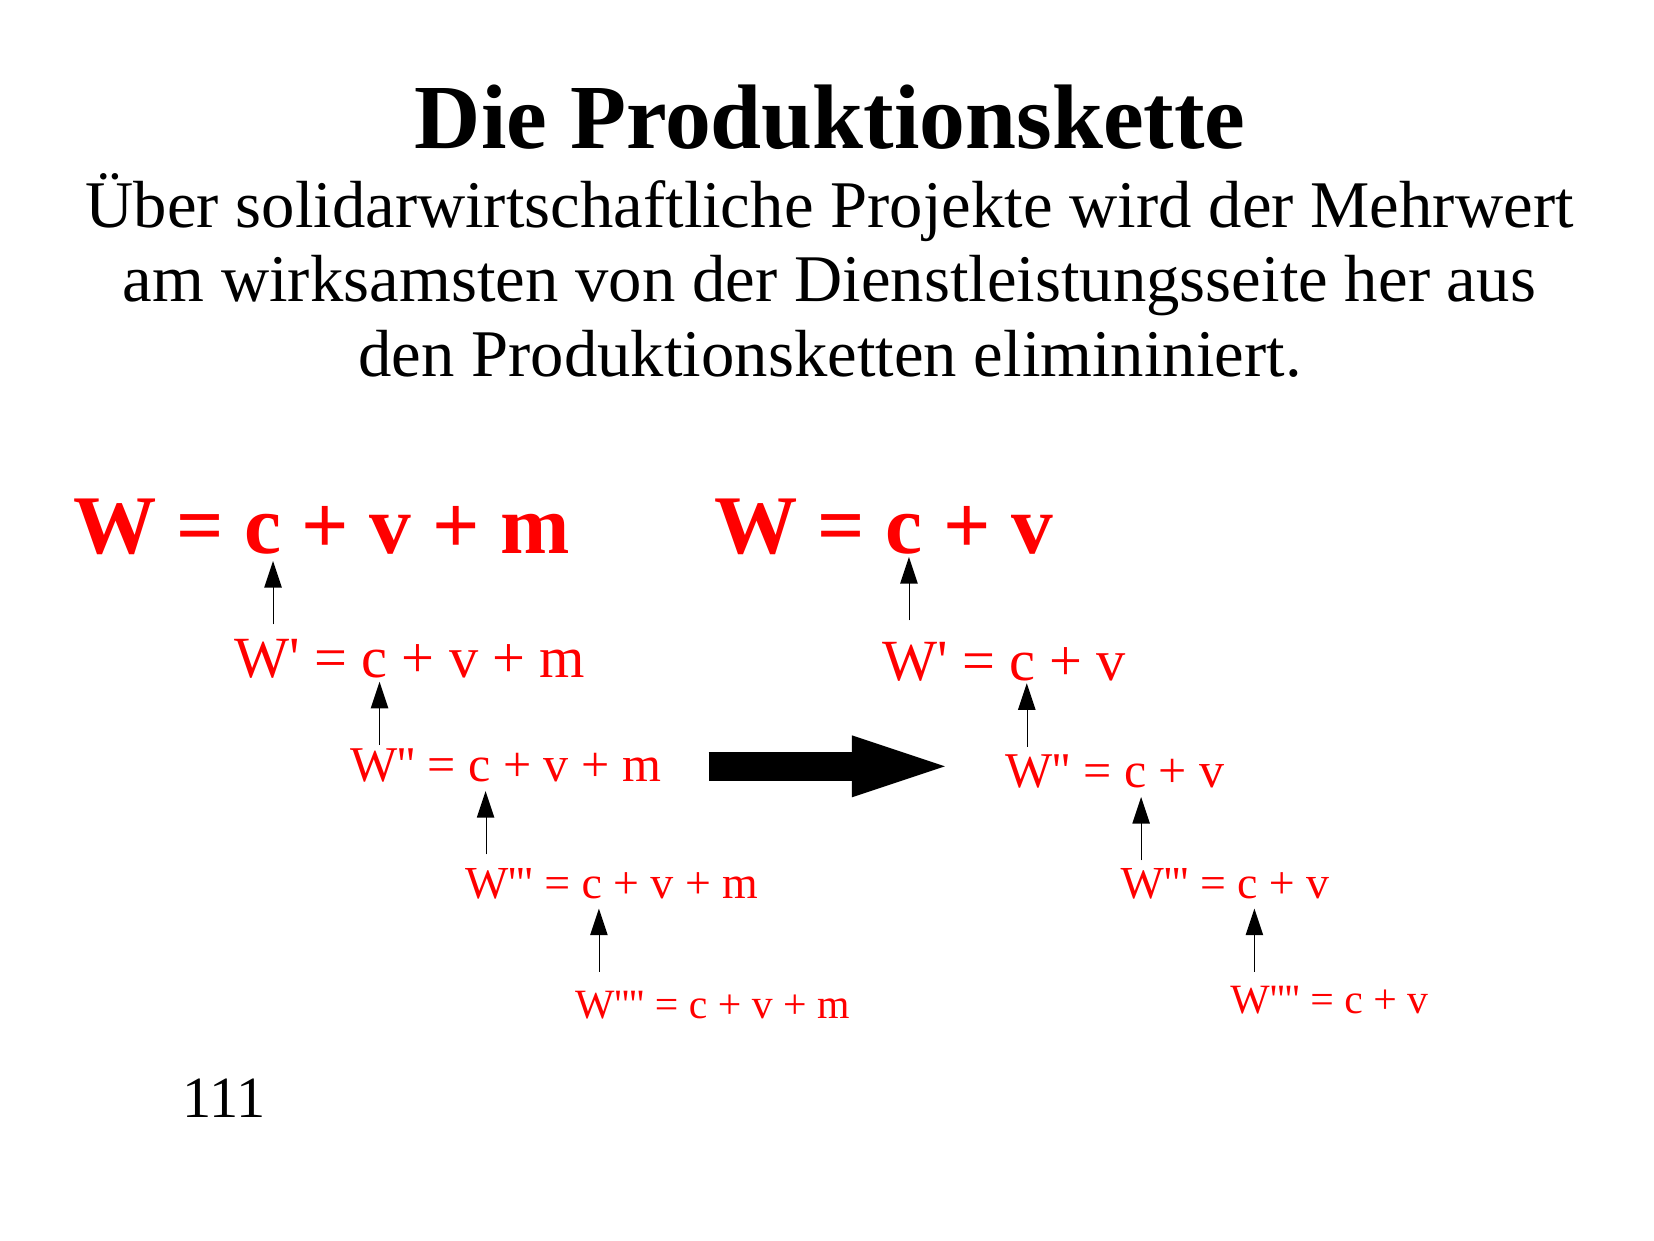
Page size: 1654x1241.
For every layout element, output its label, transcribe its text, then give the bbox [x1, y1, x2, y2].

text_box W = c + v [700, 472, 1114, 581]
text_box W'''' = c + v [1215, 968, 1466, 1035]
text_box W = c + v + m [58, 472, 650, 597]
text_box W'''' = c + v + m [560, 974, 881, 1041]
text_box W' = c + v + m [219, 618, 623, 706]
text_box W''' = c + v [1105, 850, 1371, 922]
text_box <Foliennummer> [5, 1057, 444, 1138]
text_box W'' = c + v + m [335, 729, 695, 802]
text_box W' = c + v [867, 620, 1188, 708]
text_box W'' = c + v [990, 735, 1276, 807]
text_box Die Produktionskette Über solidarwirtschaftliche Projekte wird der Mehrwert am wirksamsten von der Dienstleistungsseite her aus den Produktionsketten elimininiert. [67, 59, 1595, 450]
text_box W''' = c + v + m [450, 850, 791, 922]
